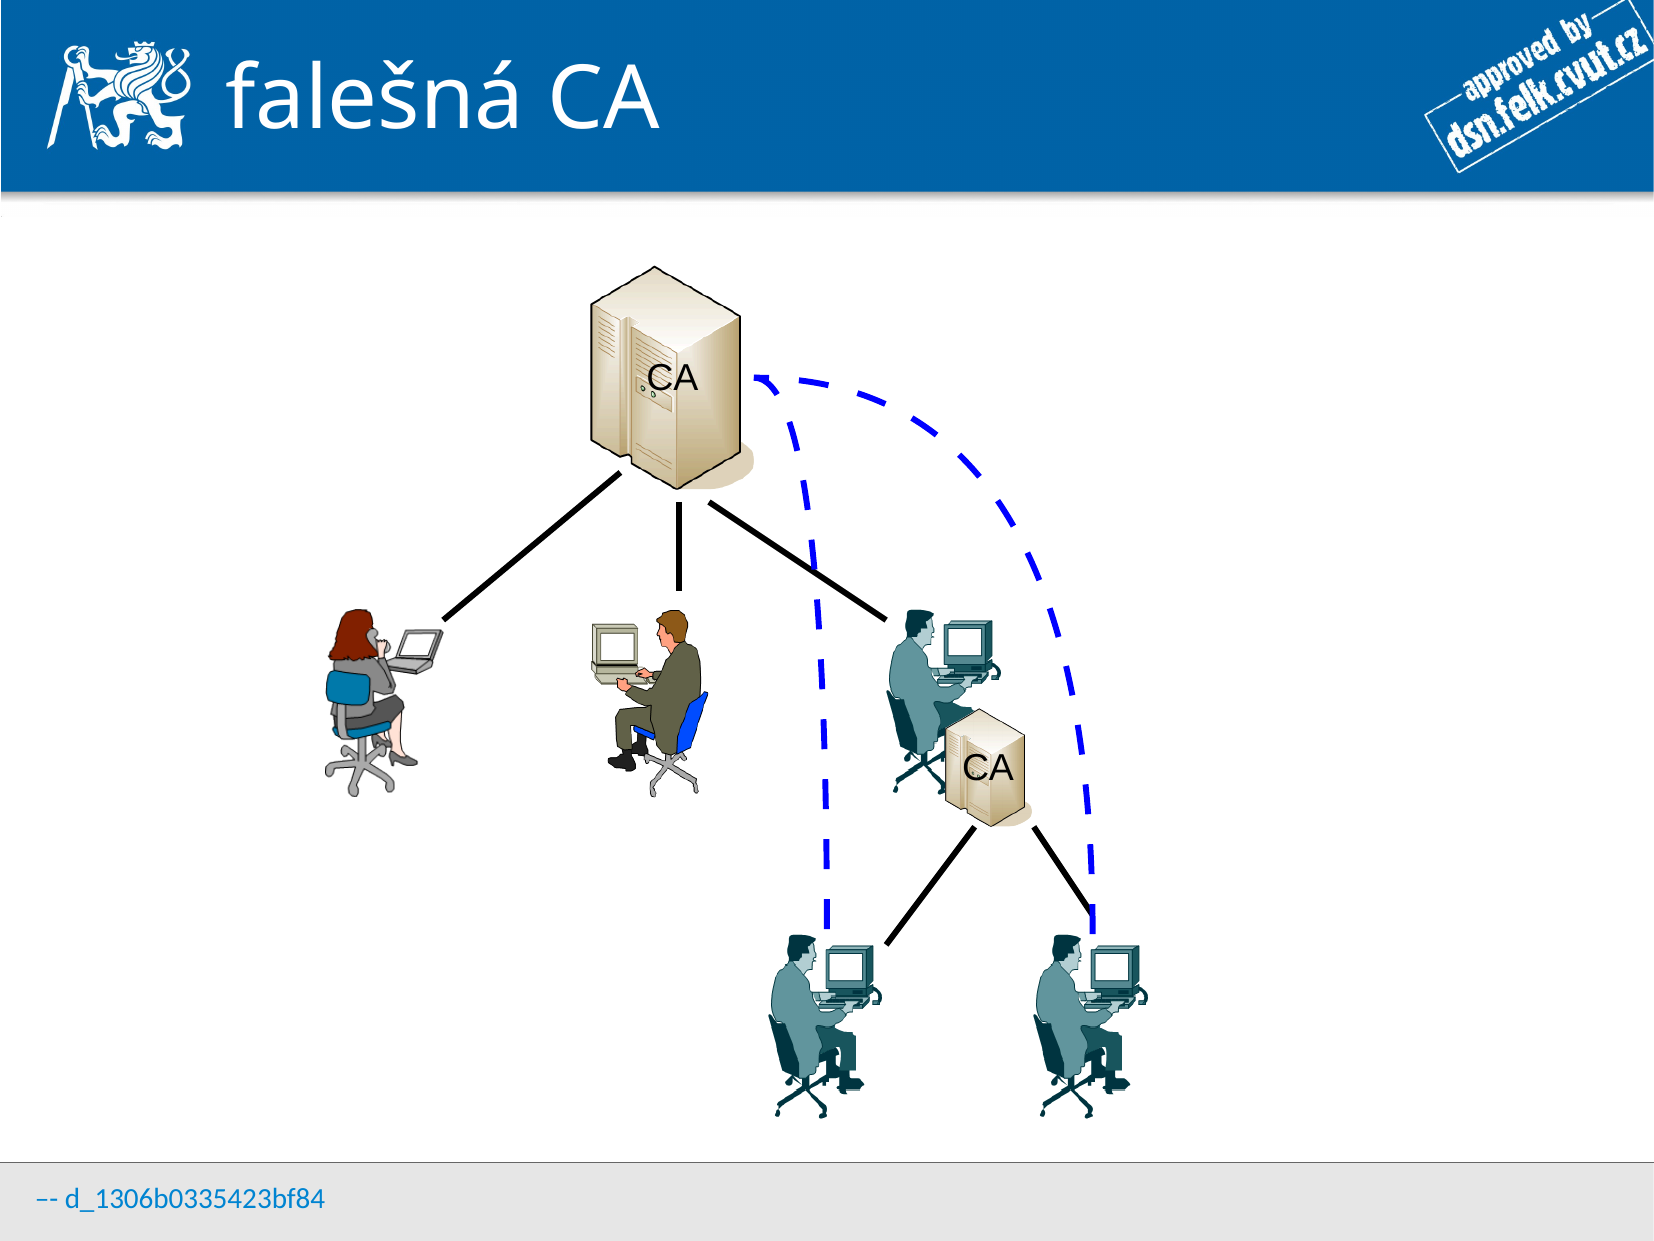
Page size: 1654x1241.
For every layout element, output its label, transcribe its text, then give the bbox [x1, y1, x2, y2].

picture [768, 934, 886, 1123]
picture [590, 609, 709, 798]
picture [1033, 934, 1152, 1123]
picture [1, 0, 1654, 217]
picture [590, 265, 754, 490]
title falešná CA [225, 0, 1426, 188]
picture [886, 609, 1032, 827]
picture [325, 609, 444, 798]
